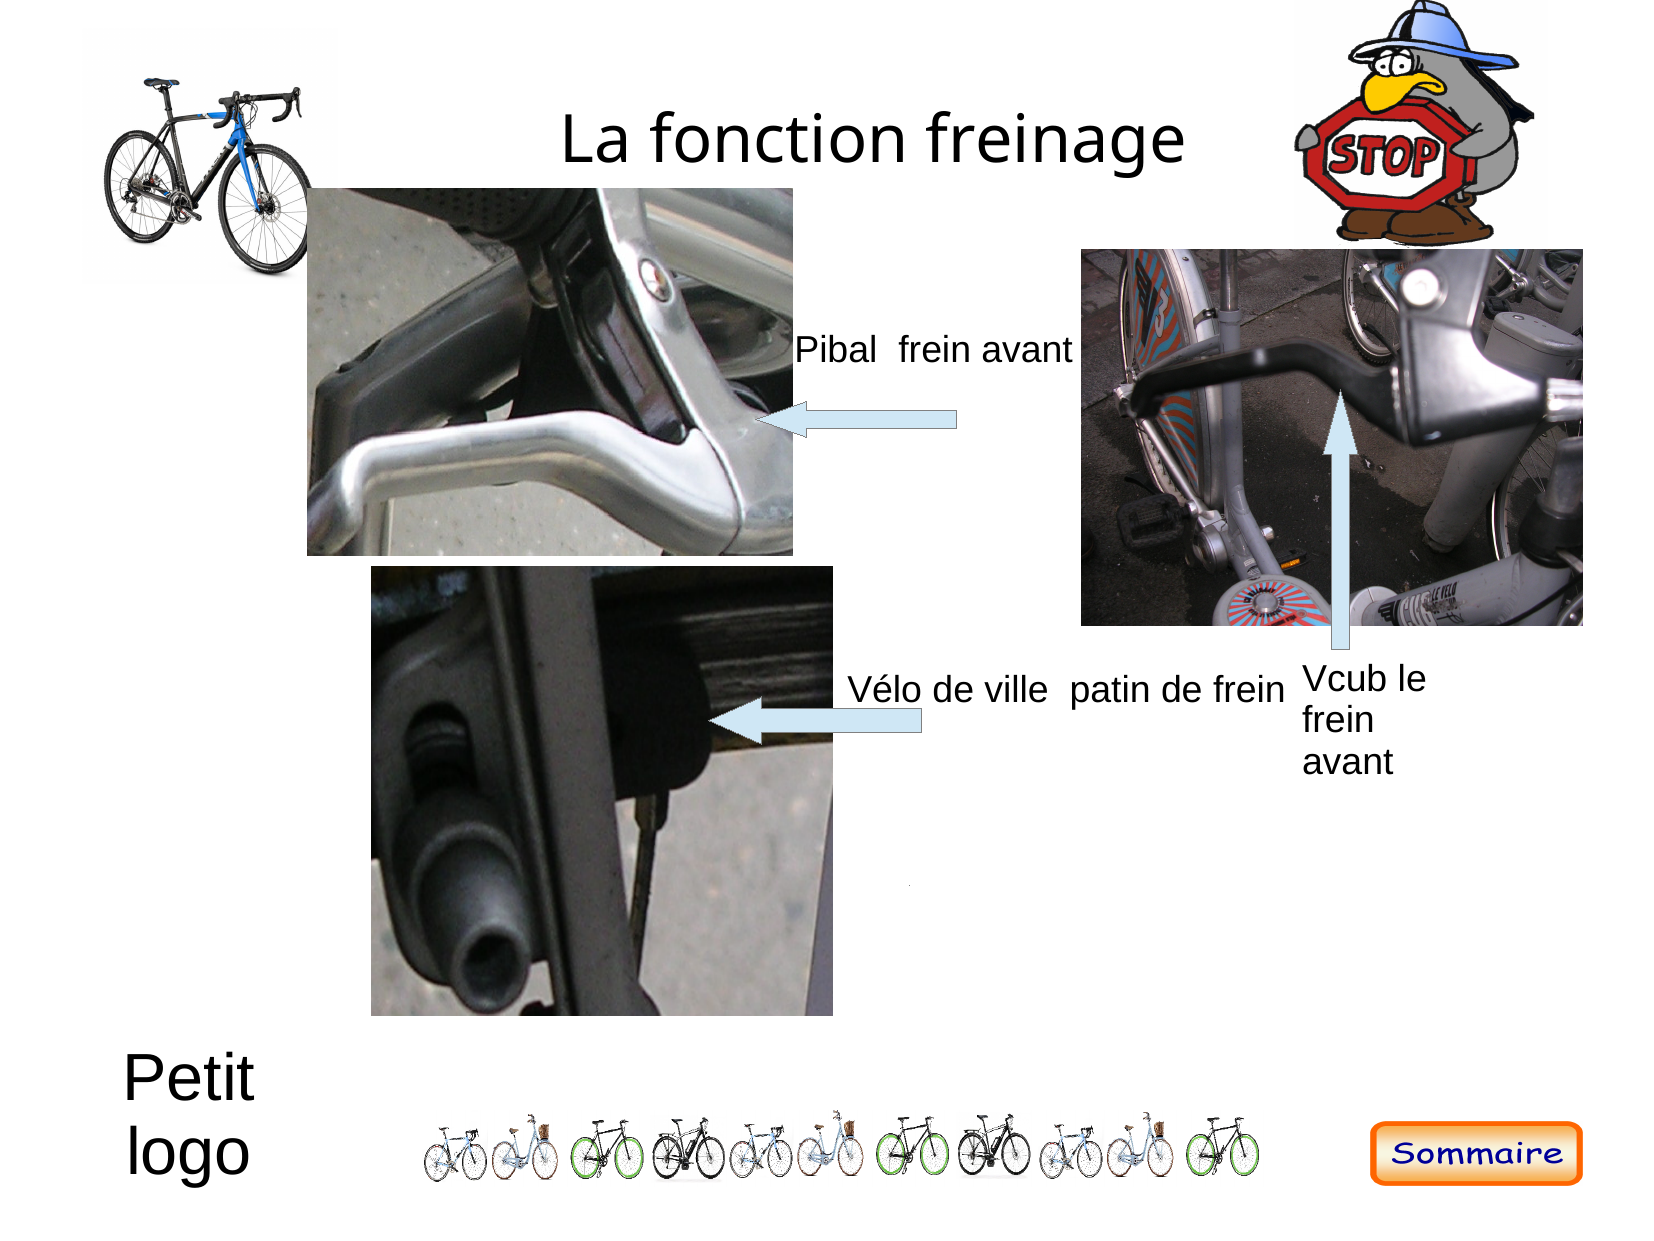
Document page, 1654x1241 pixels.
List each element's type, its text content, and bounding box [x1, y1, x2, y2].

title La fonction freinage [425, 49, 1294, 225]
picture [371, 566, 833, 1016]
text_box Vélo de ville patin de frein [832, 661, 1302, 733]
picture [82, 28, 793, 556]
picture [1081, 0, 1583, 626]
text_box Vcub le frein avant [1287, 649, 1453, 791]
text_box [755, 401, 957, 438]
text_box Petit logo [82, 1039, 296, 1190]
picture [1370, 1121, 1583, 1186]
text_box [708, 696, 832, 745]
picture [422, 1110, 1264, 1187]
text_box [1322, 389, 1359, 649]
text_box Pibal frein avant [779, 321, 1081, 390]
